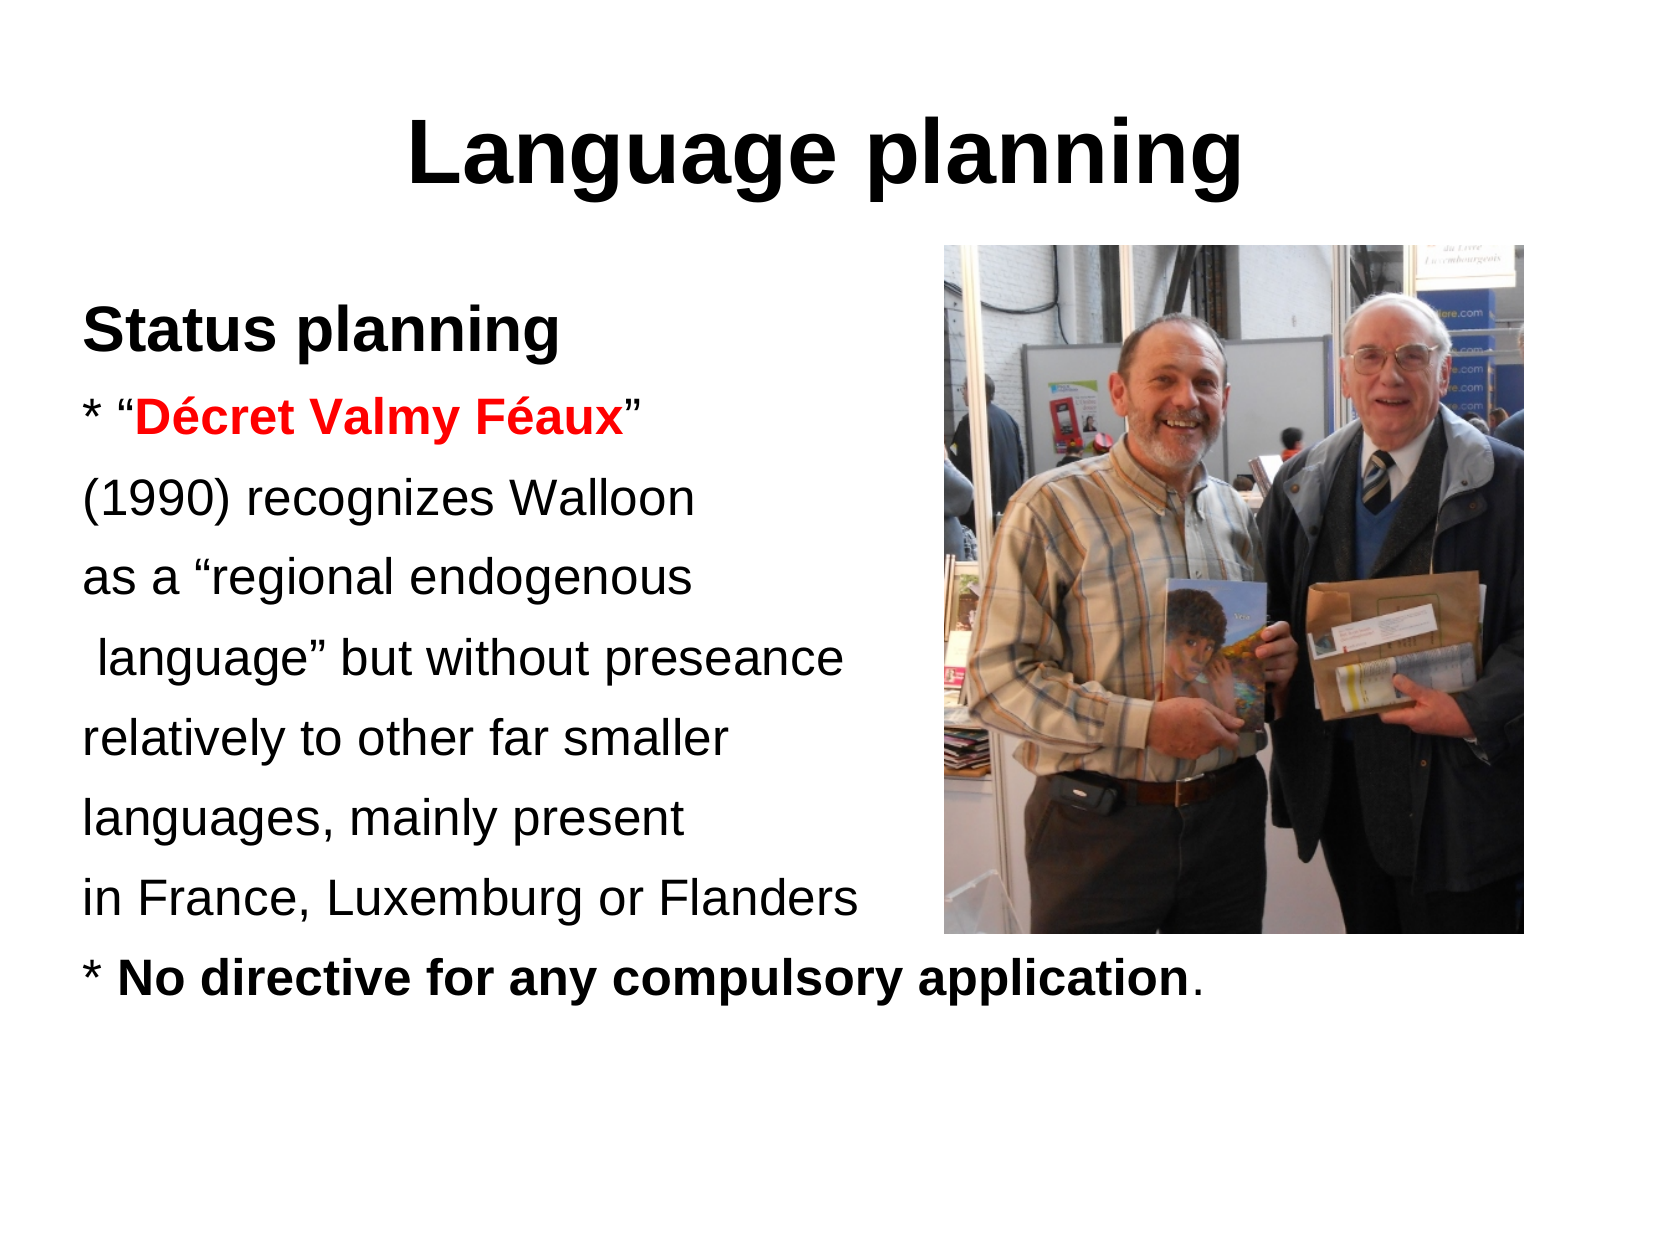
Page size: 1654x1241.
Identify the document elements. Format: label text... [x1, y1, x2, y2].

picture [944, 245, 1524, 934]
list Status planning * “Décret Valmy Féaux” (1990) recognizes Walloon as a “regional endogenous language” but without preseance relatively to other far smaller languages, mainly present in France, Luxemburg or Flanders * No directive for any compulsory application. [82, 290, 1571, 1010]
title Language planning [82, 49, 1571, 257]
